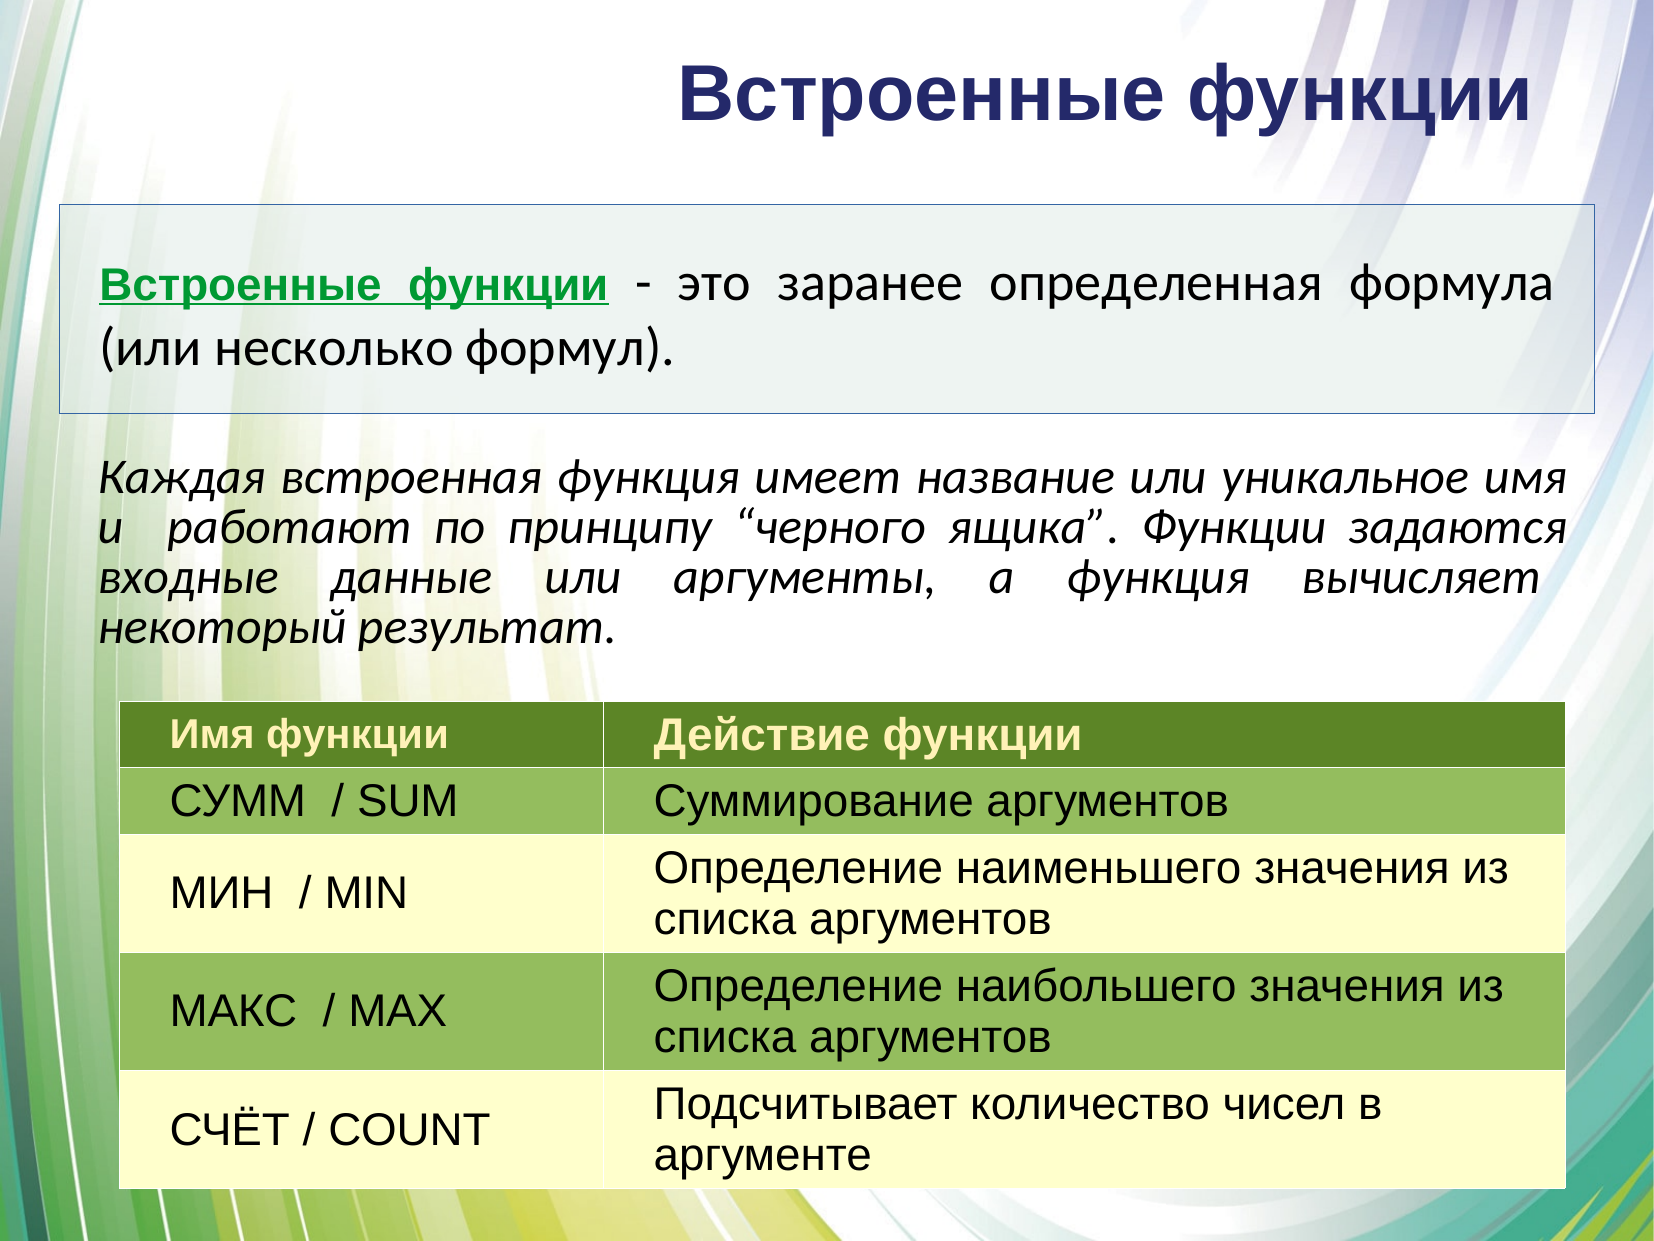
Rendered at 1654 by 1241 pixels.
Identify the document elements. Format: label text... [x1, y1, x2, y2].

table_cell СУММ / SUM [120, 768, 603, 834]
table_header Действие функции [604, 702, 1565, 767]
table_header Имя функции [120, 702, 603, 767]
text_box Встроенные функции [97, 34, 1571, 152]
table_cell Суммирование аргументов [604, 768, 1565, 834]
table_cell СЧЁТ / COUNT [120, 1071, 603, 1188]
table_cell МАКС / MAX [120, 953, 603, 1070]
text_box Каждая встроенная функция имеет название или уникальное имя и работают по принципу “черного ящика”. Функции задаются входные данные или аргументы, а функция вычисляет некоторый результат. [82, 448, 1583, 664]
table_cell Определение наибольшего значения из списка аргументов [604, 953, 1565, 1070]
table_cell Определение наименьшего значения из списка аргументов [604, 835, 1565, 952]
picture [0, 0, 1654, 1241]
table_cell Подсчитывает количество чисел в аргументе [604, 1071, 1565, 1188]
text_box [59, 204, 1595, 414]
text_box Встроенные функции - это заранее определенная формула (или несколько формул). [84, 238, 1571, 385]
table_cell МИН / MIN [120, 835, 603, 952]
